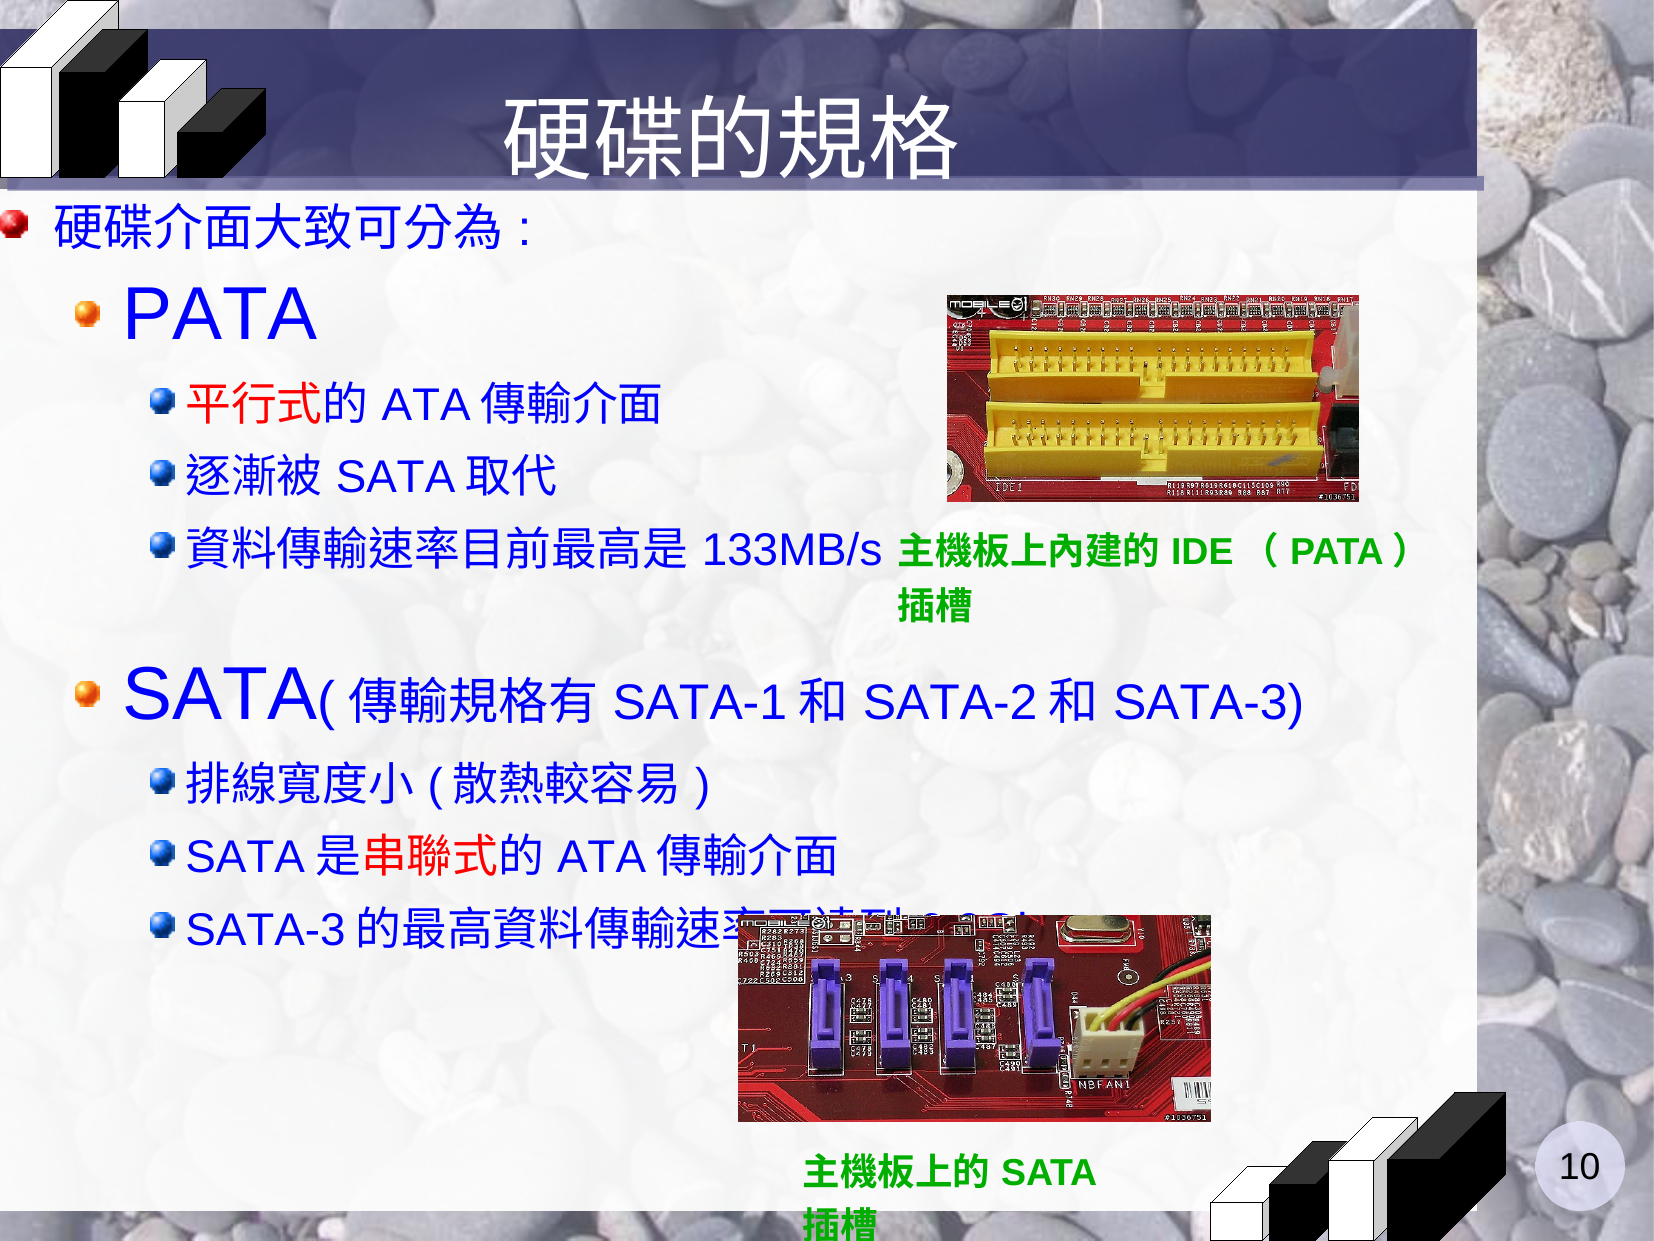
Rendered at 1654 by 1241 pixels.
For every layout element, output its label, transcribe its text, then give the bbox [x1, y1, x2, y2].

text_box 硬碟的規格 [413, 59, 1049, 184]
picture [947, 295, 1359, 502]
text_box 主機板上內建的IDE（PATA）插槽 [882, 514, 1474, 621]
text_box 主機板上的SATA插槽 [787, 1134, 1127, 1241]
list 硬碟介面大致可分為: PATA 平行式的ATA傳輸介面 逐漸被SATA取代 資料傳輸速率目前最高是133MB/s SATA(傳輸規格有SATA-1和SATA-2和SATA-3) 排線寬度小(散熱較容易) SATA是串聯式的ATA傳輸介面 SATA-3的最高資料傳輸速率可達到6.0Gbps [0, 187, 1595, 1241]
picture [738, 915, 1211, 1123]
